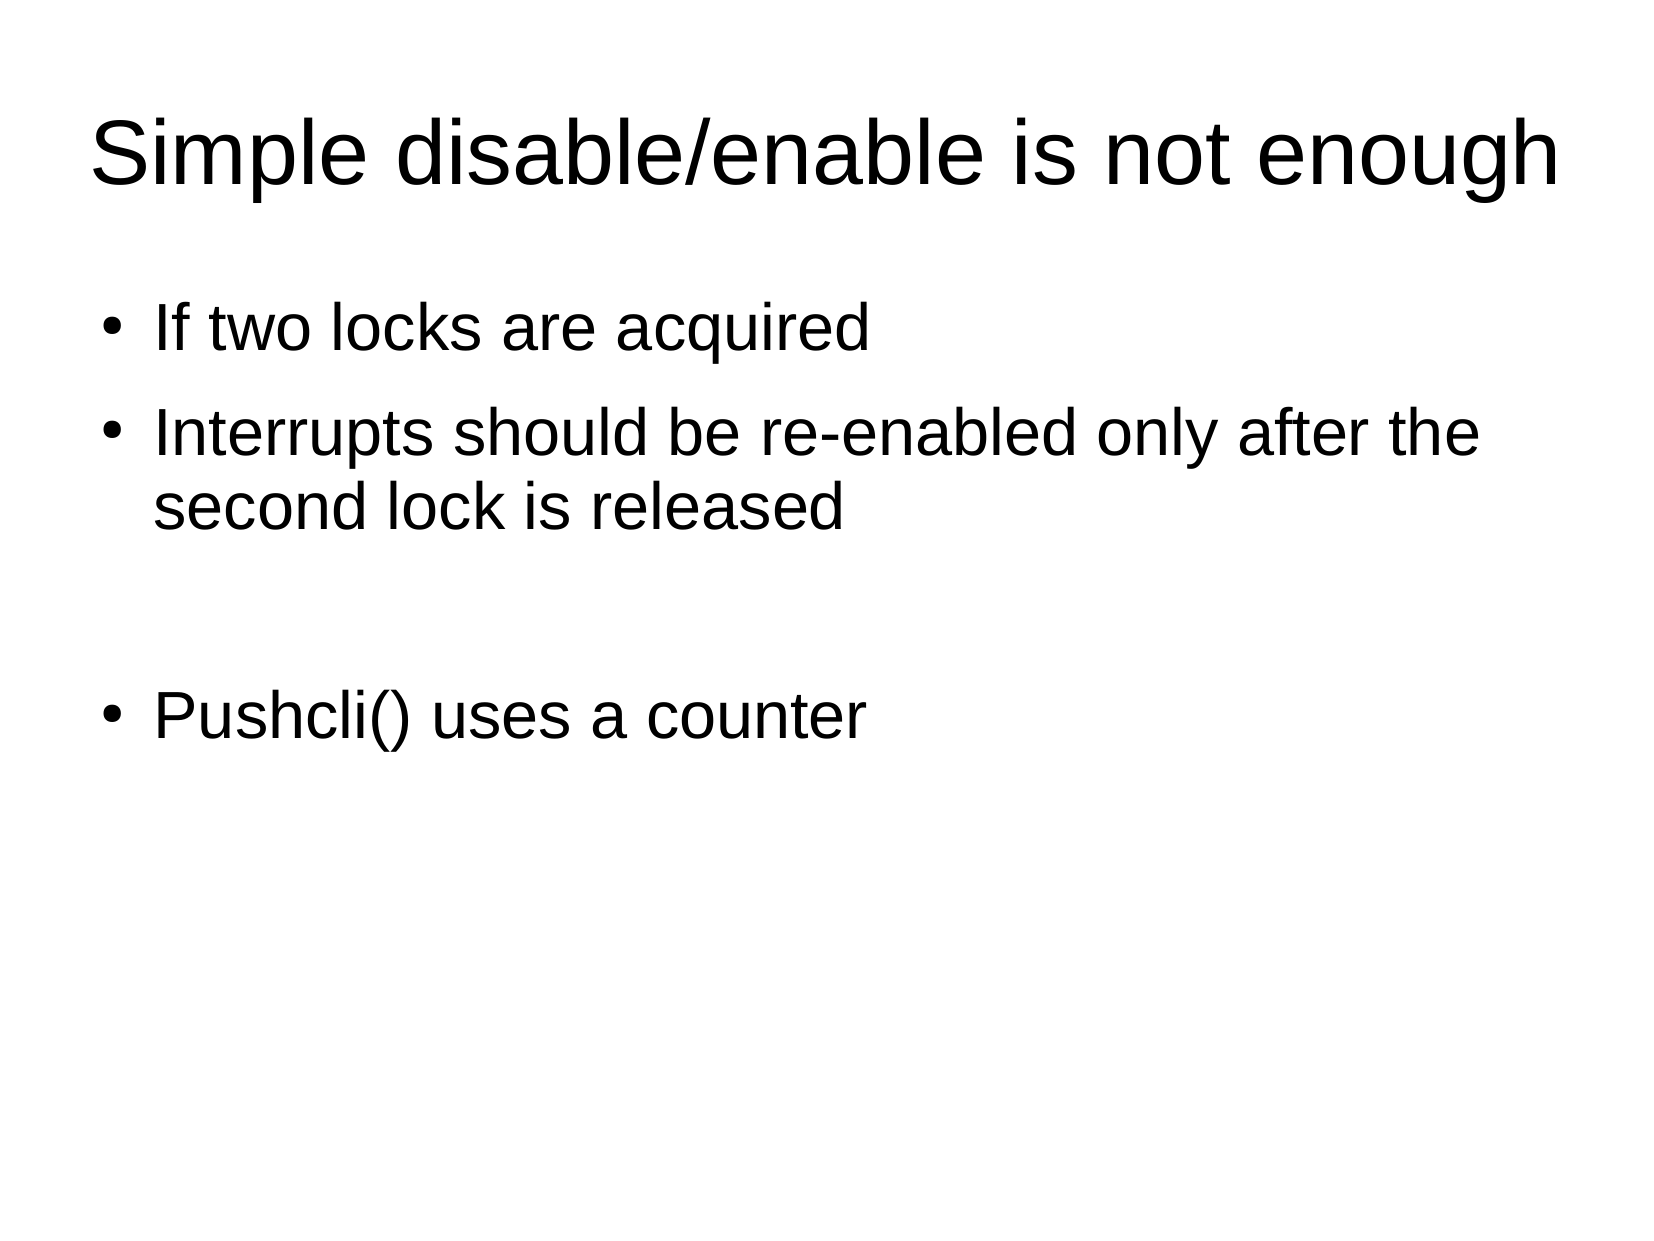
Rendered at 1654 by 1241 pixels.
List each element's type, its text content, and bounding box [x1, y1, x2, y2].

title Simple disable/enable is not enough [82, 49, 1571, 257]
list If two locks are acquired Interrupts should be re-enabled only after the second lock is released Pushcli() uses a counter [82, 290, 1571, 1010]
